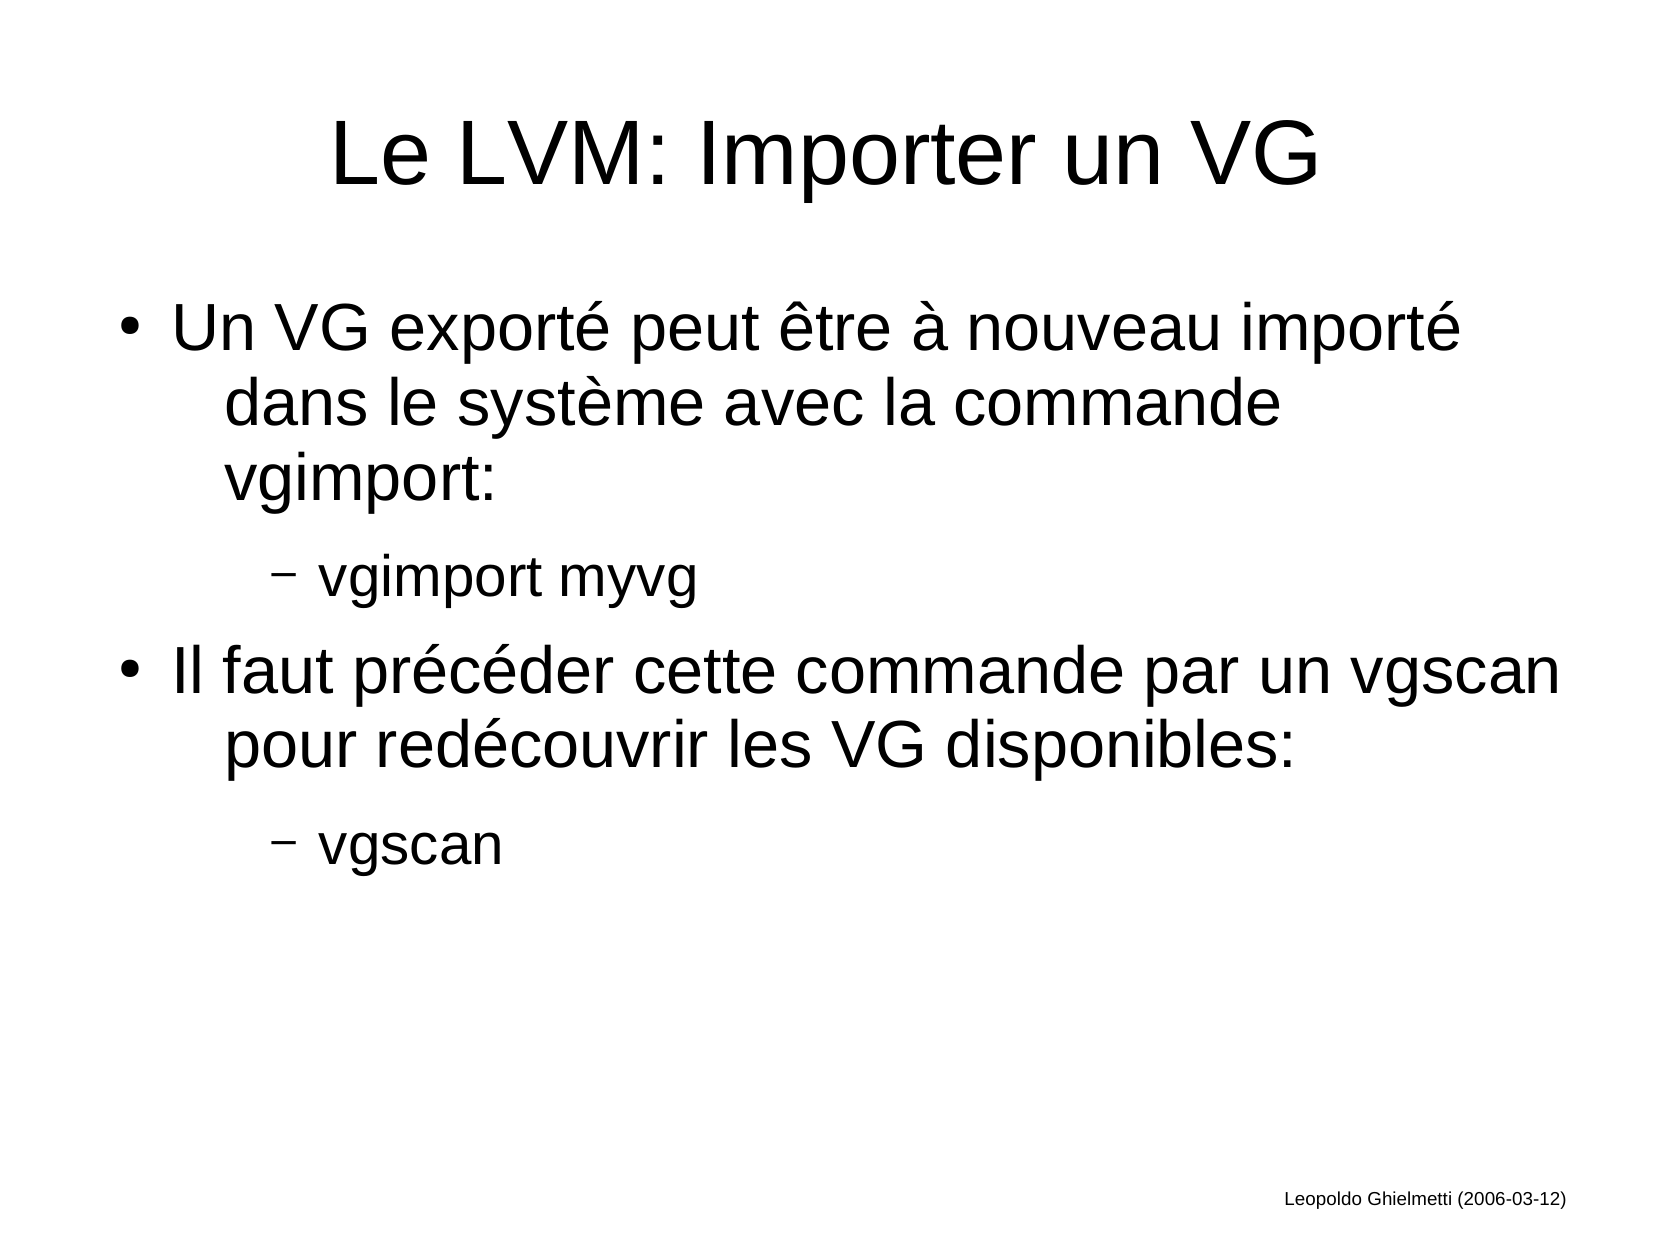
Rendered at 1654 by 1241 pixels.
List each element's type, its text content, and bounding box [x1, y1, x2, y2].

title Le LVM: Importer un VG [82, 49, 1571, 257]
list Un VG exporté peut être à nouveau importé dans le système avec la commande vgimport: vgimport myvg Il faut précéder cette commande par un vgscan pour redécouvrir les VG disponibles: vgscan [82, 290, 1571, 1109]
text_box Leopoldo Ghielmetti (2006-03-12) [1269, 1181, 1595, 1217]
